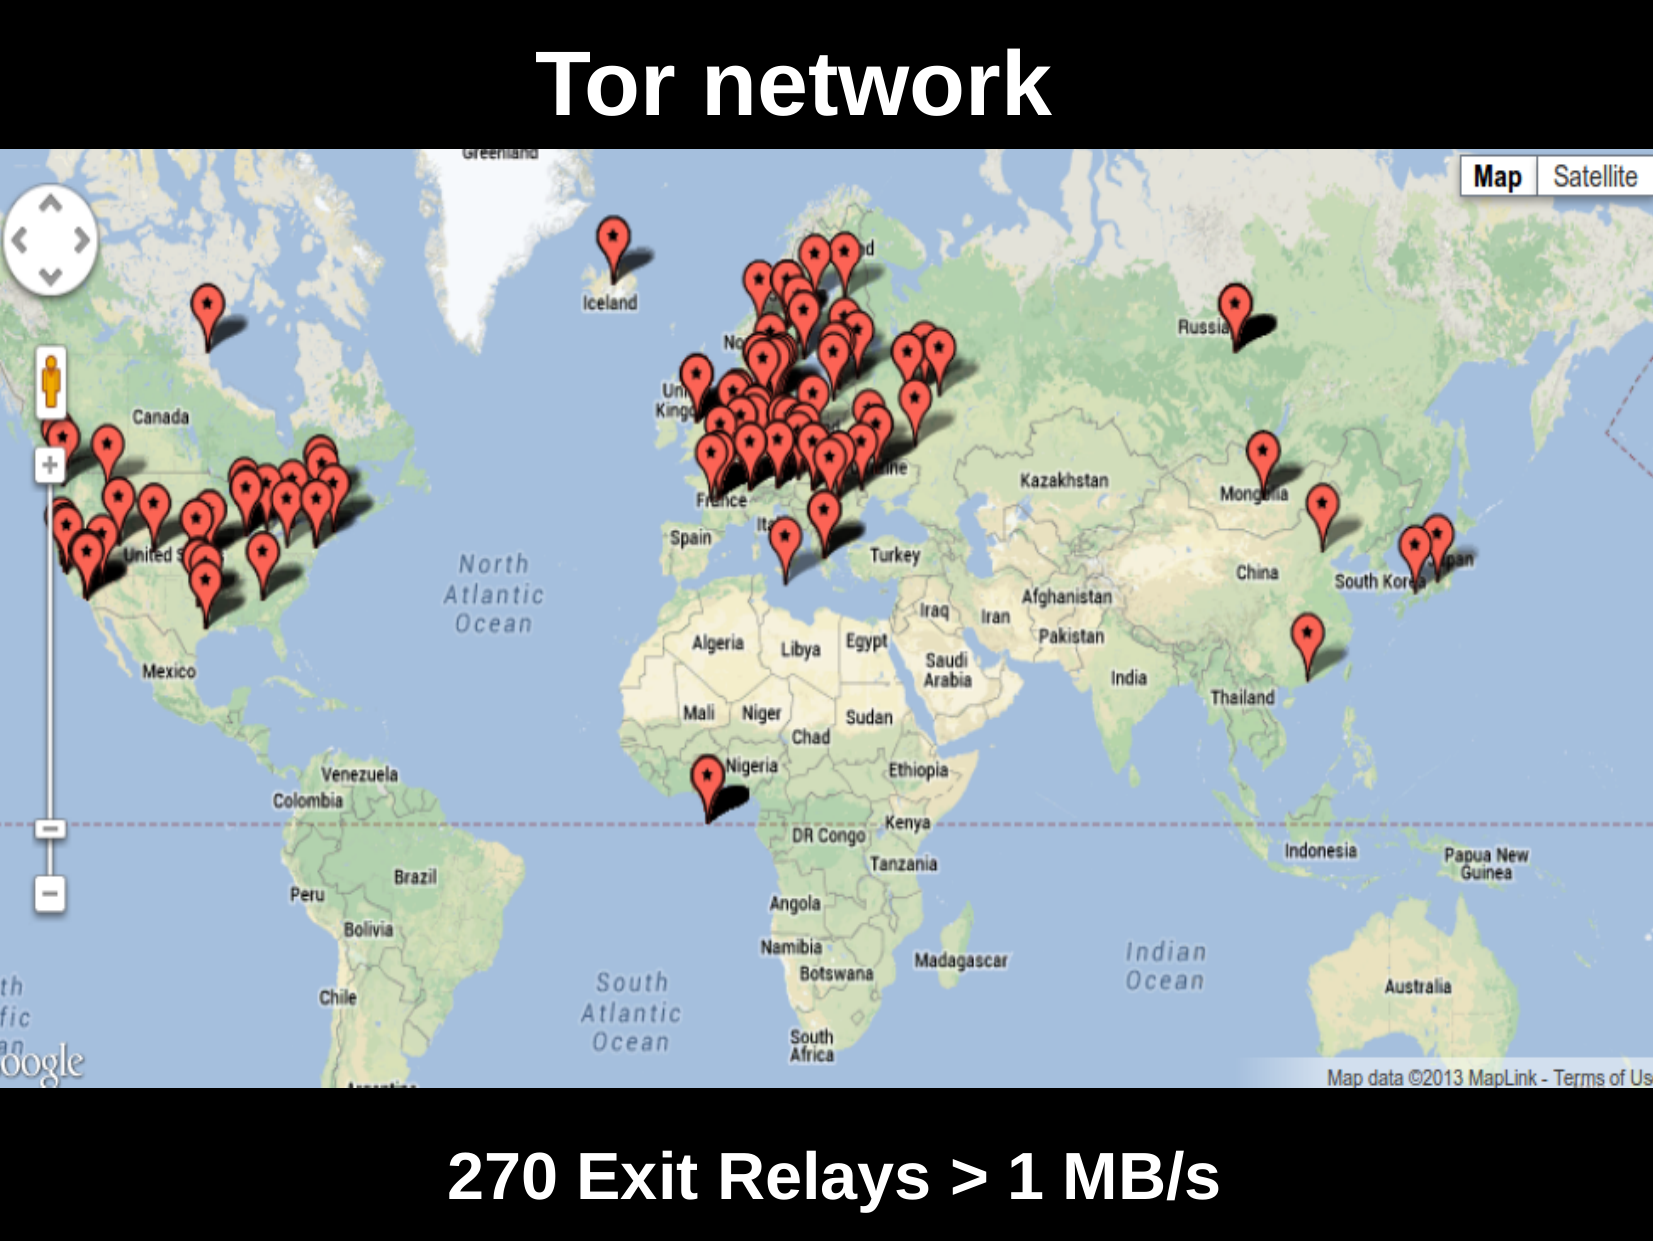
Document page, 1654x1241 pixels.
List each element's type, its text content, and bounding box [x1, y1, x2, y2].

title Tor network [88, 0, 1501, 149]
picture [0, 149, 1653, 1088]
text_box 270 Exit Relays > 1 MB/s [187, 1125, 1483, 1228]
